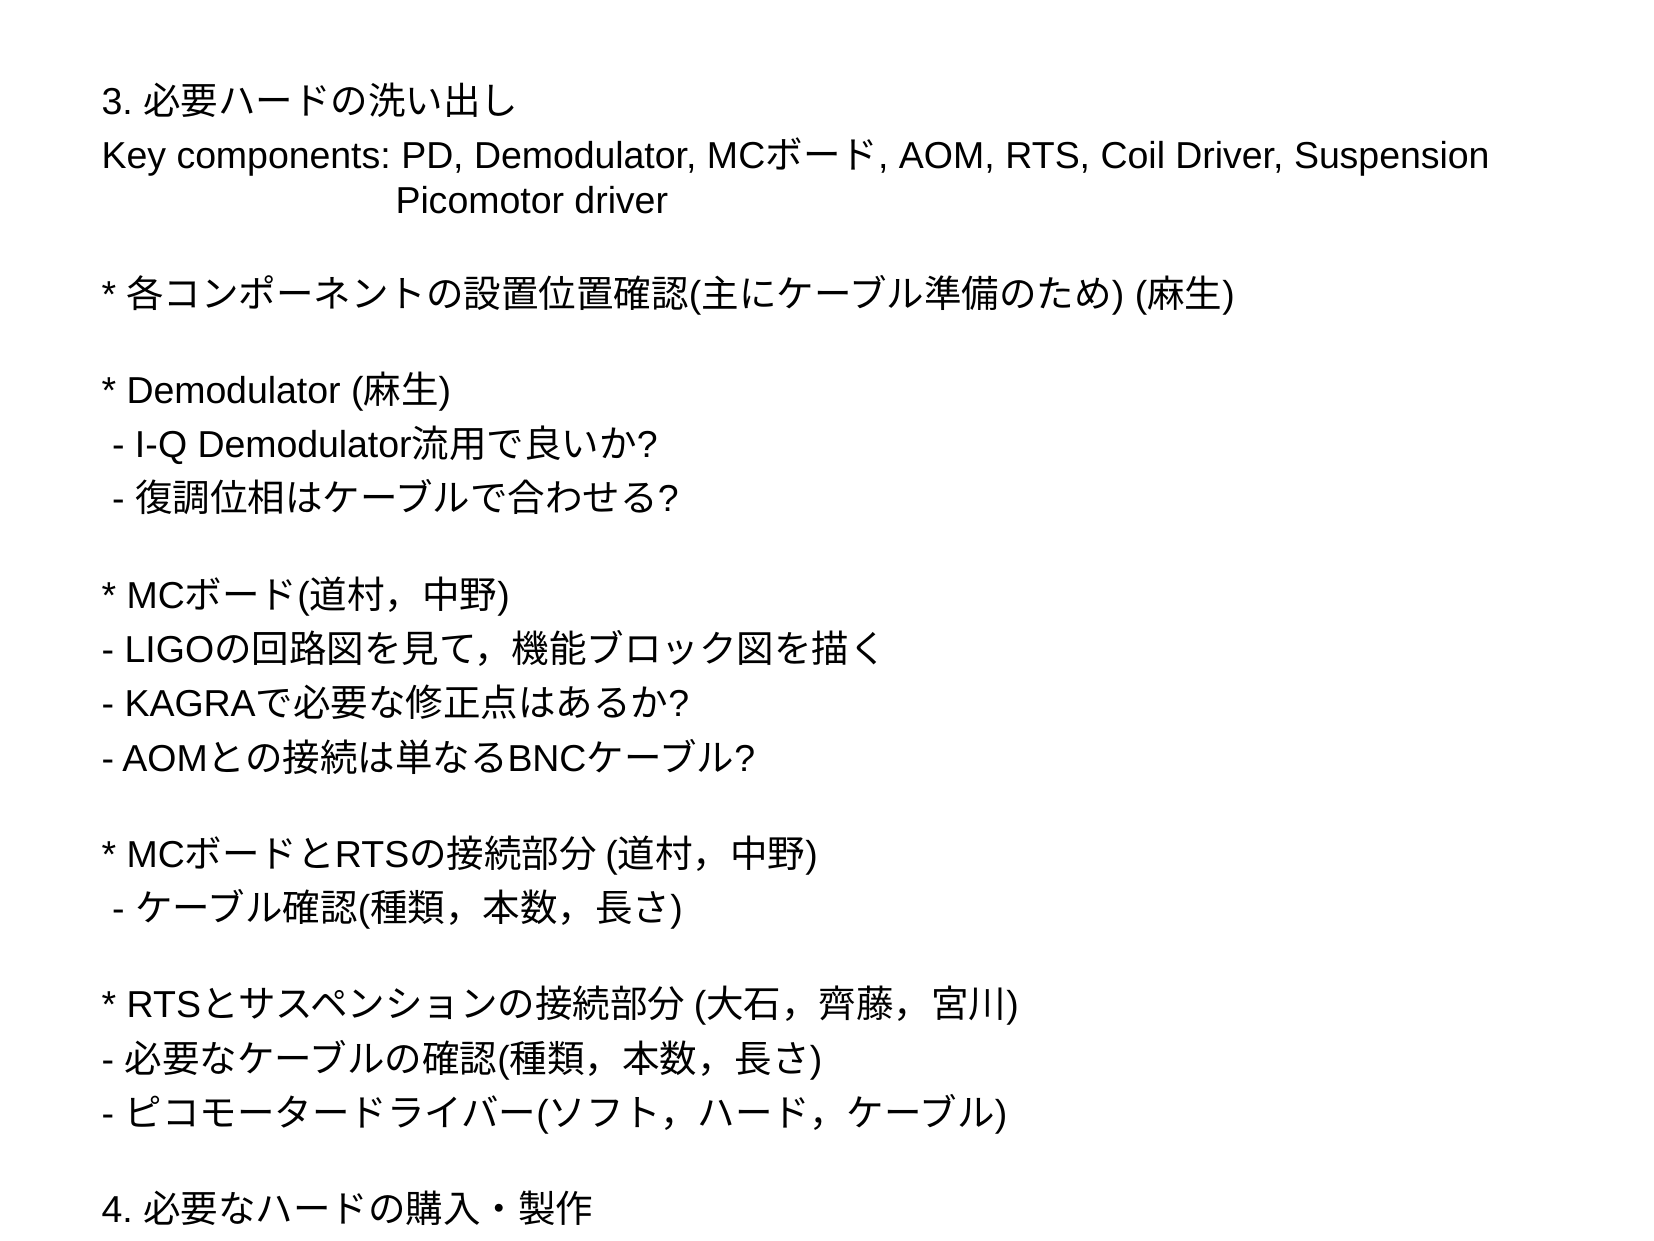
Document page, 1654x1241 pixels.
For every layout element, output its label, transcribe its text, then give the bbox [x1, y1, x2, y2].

text_box 3. 必要ハードの洗い出し Key components: PD, Demodulator, MCボード, AOM, RTS, Coil Driver, Suspension Picomotor driver * 各コンポーネントの設置位置確認(主にケーブル準備のため) (麻生) * Demodulator (麻生) - I-Q Demodulator流用で良いか? - 復調位相はケーブルで合わせる? * MCボード(道村，中野) - LIGOの回路図を見て，機能ブロック図を描く - KAGRAで必要な修正点はあるか? - AOMとの接続は単なるBNCケーブル? * MCボードとRTSの接続部分 (道村，中野) - ケーブル確認(種類，本数，長さ) * RTSとサスペンションの接続部分 (大石，齊藤，宮川) - 必要なケーブルの確認(種類，本数，長さ) - ピコモータードライバー(ソフト，ハード，ケーブル) 4. 必要なハードの購入・製作 * 上記で洗い出された必要物品の購入と製作 5. インストール・調整 * 購入，製作された物品のインストールと調整 [86, 63, 1488, 1183]
